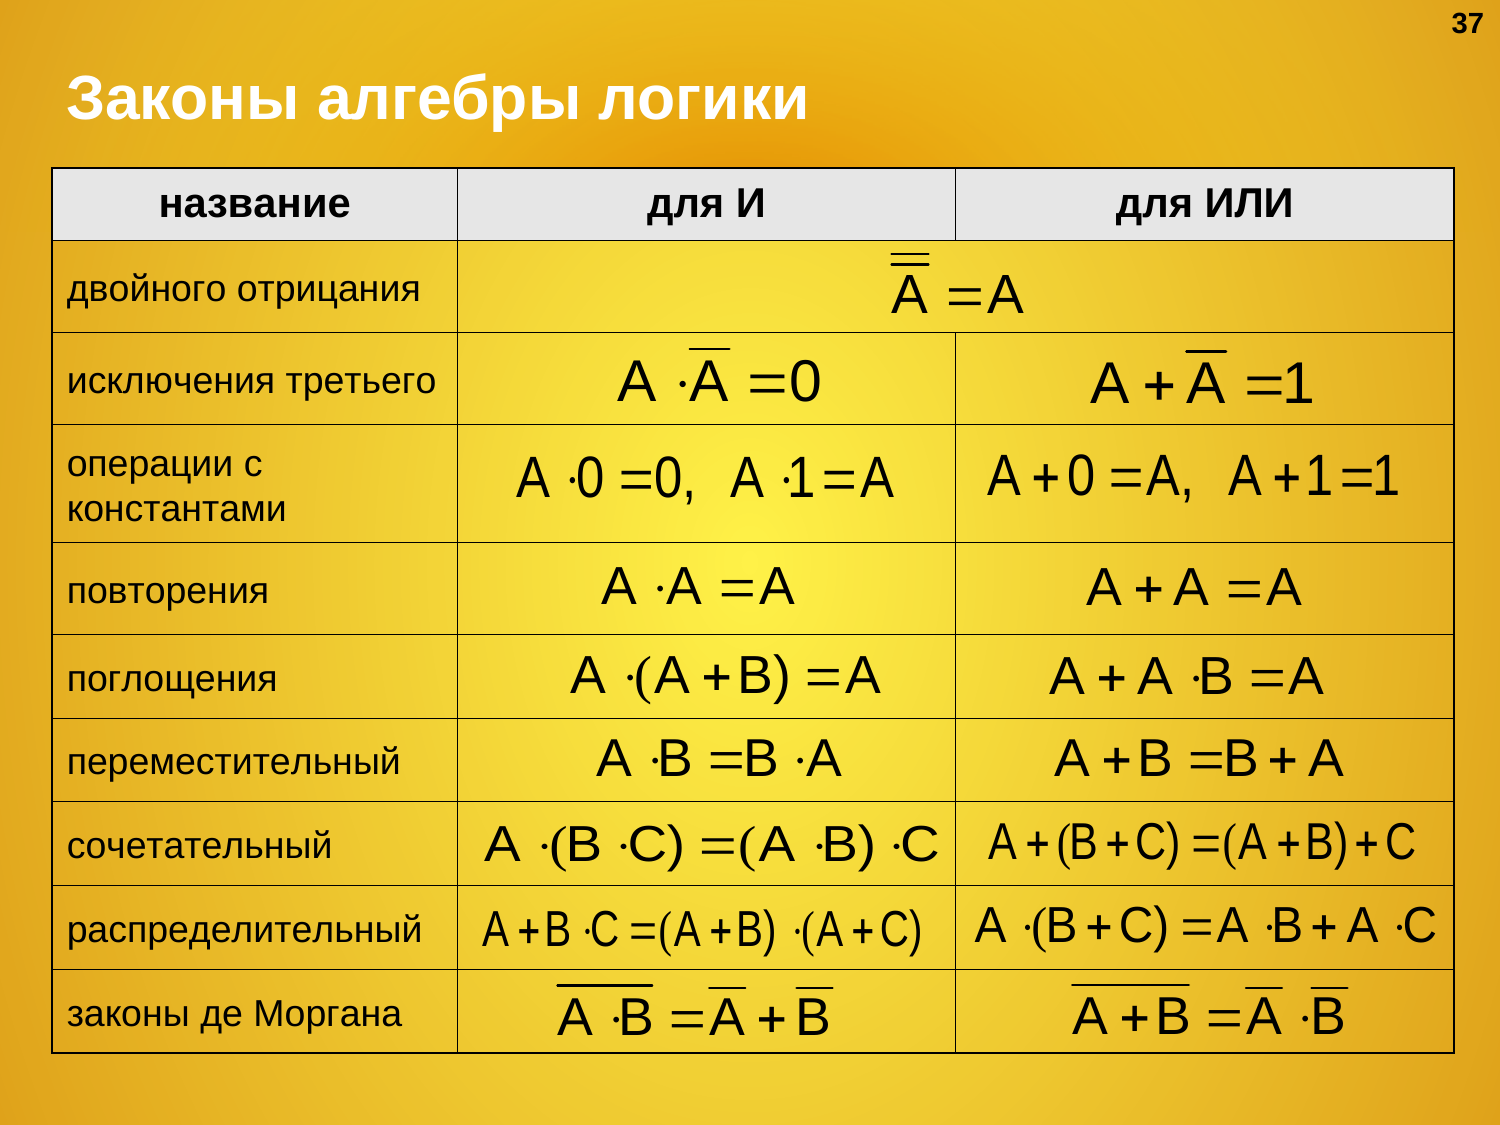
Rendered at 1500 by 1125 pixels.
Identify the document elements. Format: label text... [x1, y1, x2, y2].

chart [1063, 972, 1359, 1044]
chart [474, 815, 947, 883]
chart [1080, 339, 1317, 414]
table_cell [956, 802, 1453, 885]
chart [978, 441, 1401, 520]
table_cell двойного отрицания [53, 241, 457, 332]
table_cell [458, 886, 955, 969]
title Законы алгебры логики [51, 49, 1426, 127]
chart [980, 812, 1423, 882]
table_cell операции с константами [53, 425, 457, 542]
table_cell [956, 425, 1453, 542]
table_cell распределительный [53, 886, 457, 969]
table_header для ИЛИ [956, 169, 1453, 240]
table_cell [458, 719, 955, 801]
table_cell [458, 425, 955, 542]
chart [1040, 645, 1337, 704]
table_cell [956, 970, 1453, 1052]
table_cell [956, 719, 1453, 801]
chart [966, 896, 1445, 965]
chart [548, 972, 844, 1045]
table_cell [458, 543, 955, 634]
table_cell исключения третьего [53, 333, 457, 424]
chart [1045, 727, 1354, 786]
table_cell [458, 970, 955, 1052]
chart [592, 554, 807, 613]
chart [508, 443, 908, 522]
table_cell переместительный [53, 719, 457, 801]
table_cell сочетательный [53, 802, 457, 885]
table_header для И [458, 169, 955, 240]
table_cell повторения [53, 543, 457, 634]
table_cell [458, 635, 955, 718]
table_cell [458, 333, 955, 424]
chart [882, 239, 1034, 323]
chart [587, 727, 856, 786]
table_cell поглощения [53, 635, 457, 718]
table_cell [956, 635, 1453, 718]
table_cell [956, 543, 1453, 634]
chart [475, 900, 937, 968]
chart [1077, 556, 1315, 615]
table_cell [458, 802, 955, 885]
text_box <номер> [1148, 0, 1499, 75]
chart [608, 337, 835, 417]
table_cell законы де Моргана [53, 970, 457, 1052]
table_header название [53, 169, 457, 240]
table_cell [956, 333, 1453, 424]
table_cell [956, 886, 1453, 969]
table_cell [458, 241, 1453, 332]
chart [561, 644, 893, 716]
